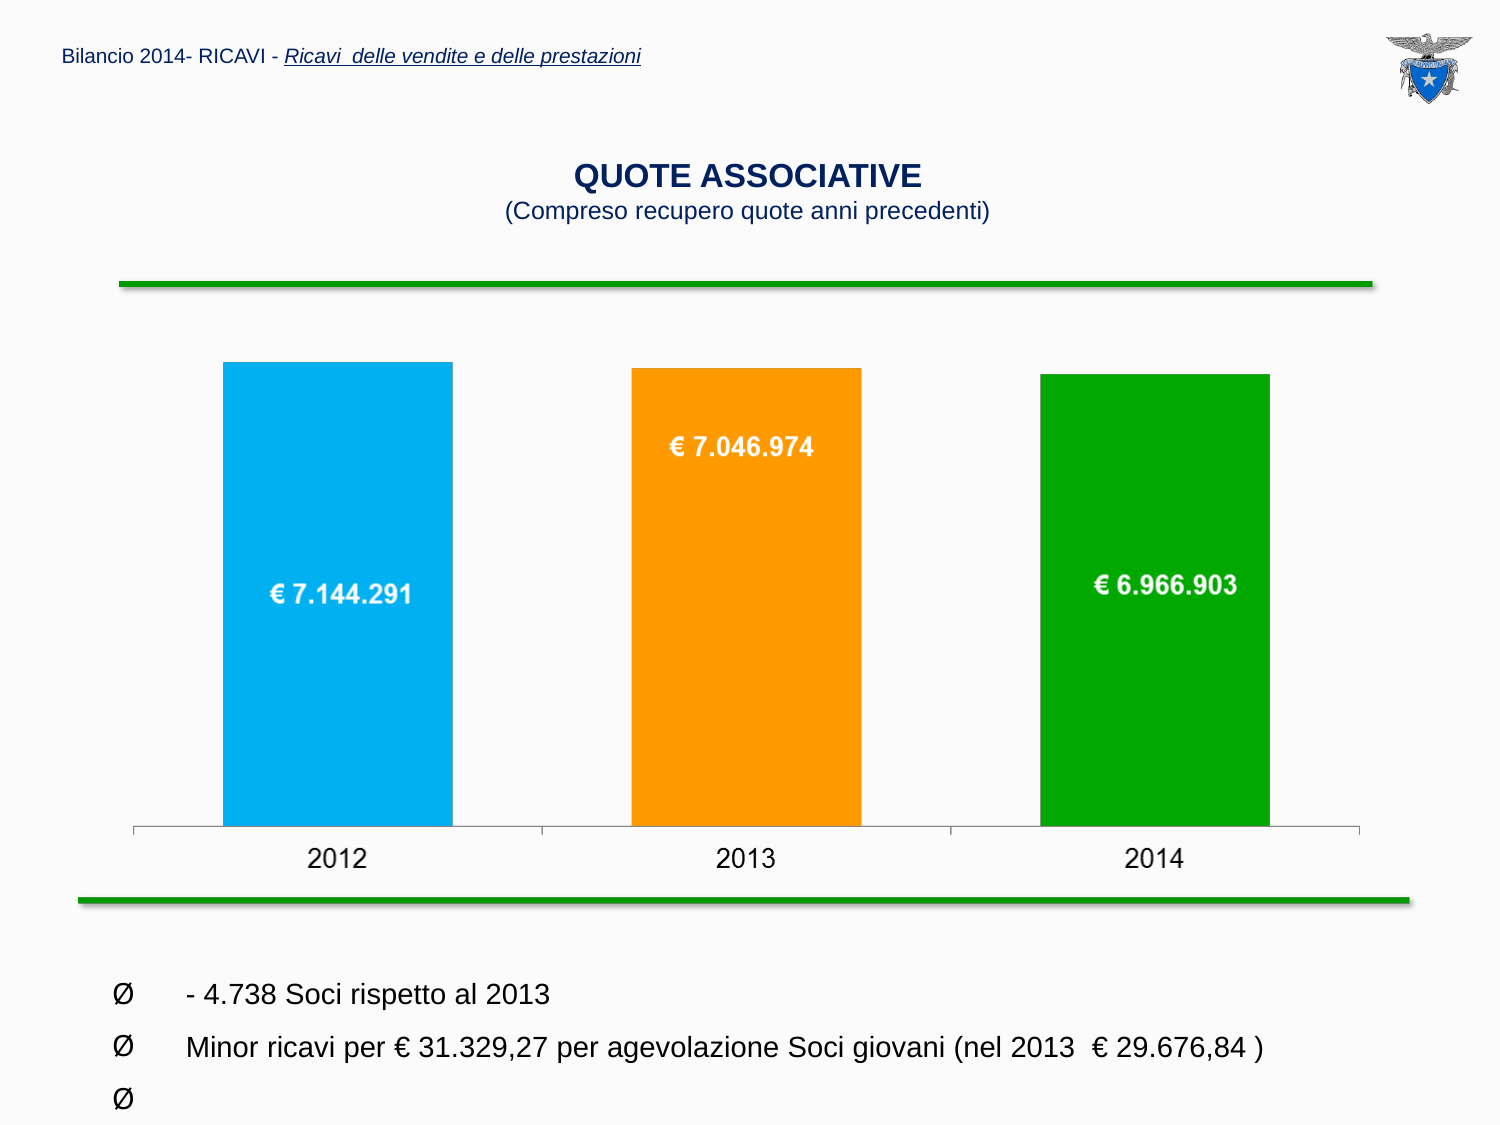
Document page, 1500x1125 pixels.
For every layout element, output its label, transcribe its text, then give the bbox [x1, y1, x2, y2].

picture [1382, 29, 1477, 112]
picture [72, 891, 1421, 916]
picture [113, 275, 1383, 300]
text_box - 4.738 Soci rispetto al 2013 Minor ricavi per € 31.329,27 per agevolazione Soci giovani (nel 2013 € 29.676,84 ) [97, 951, 1403, 1123]
text_box QUOTE ASSOCIATIVE (Compreso recupero quote anni precedenti) [258, 140, 1239, 240]
chart [88, 269, 1376, 891]
text_box Bilancio 2014- RICAVI - Ricavi delle vendite e delle prestazioni [46, 35, 715, 76]
